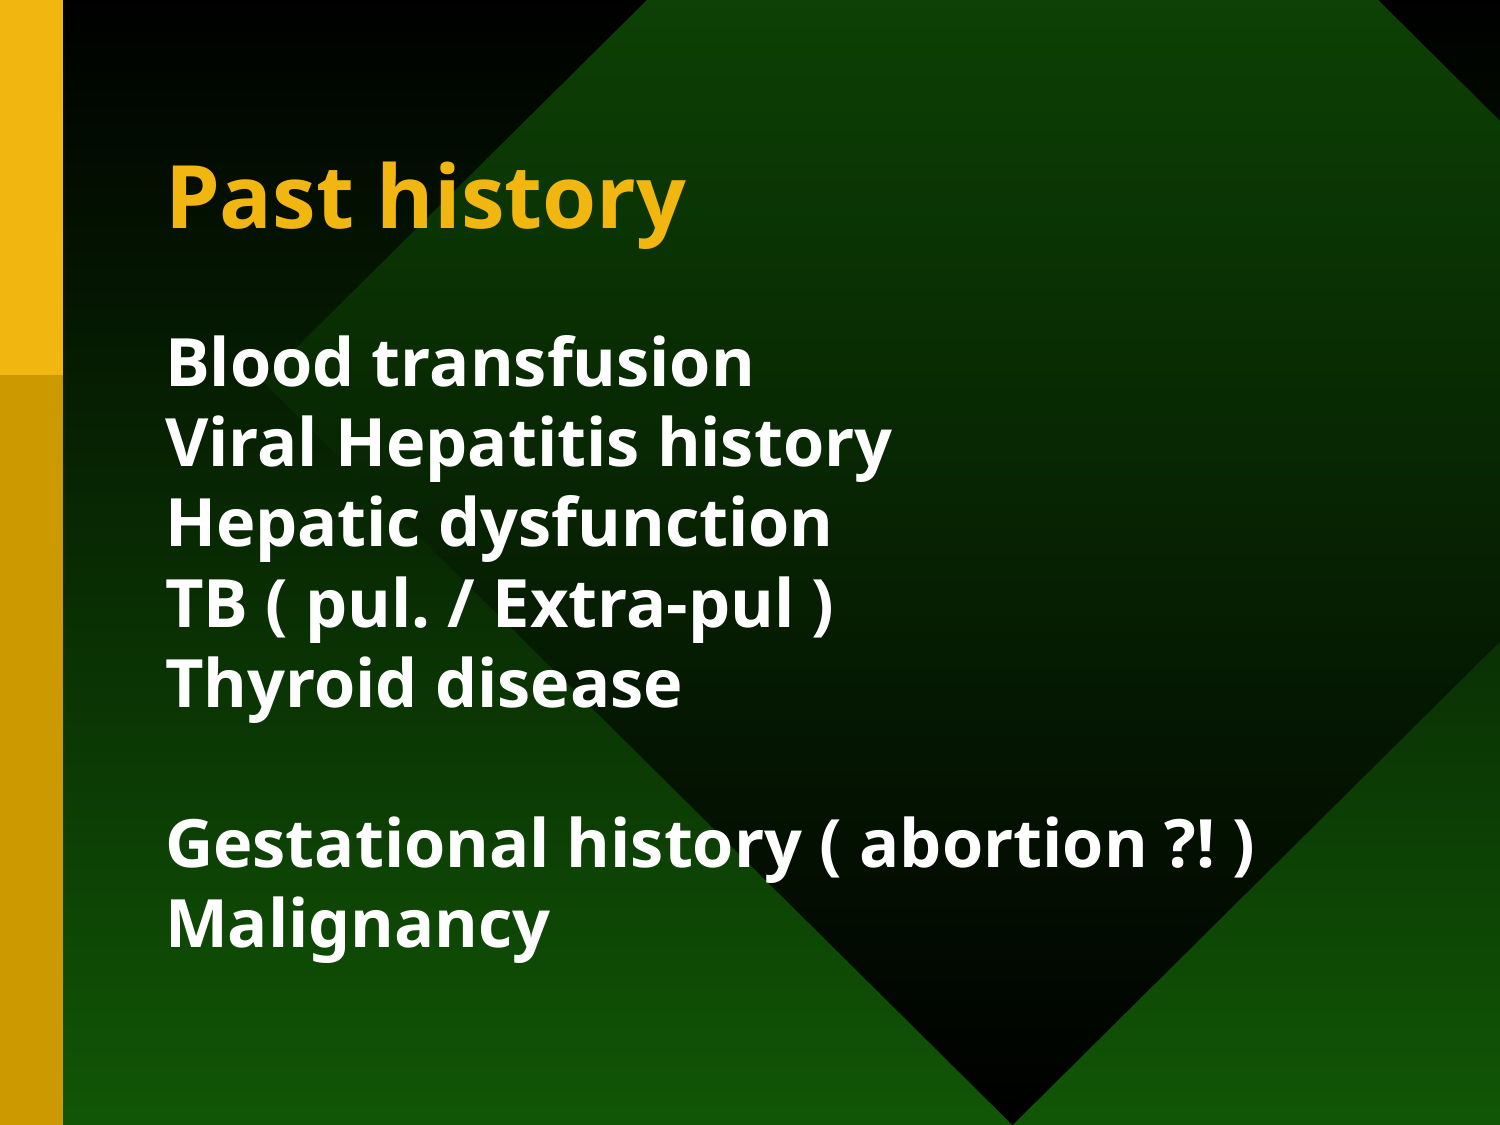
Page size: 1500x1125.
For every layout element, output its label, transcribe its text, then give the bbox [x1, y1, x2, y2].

list Blood transfusion Viral Hepatitis history Hepatic dysfunction TB ( pul. / Extra-pul ) Thyroid disease Gestational history ( abortion ?! ) Malignancy [150, 312, 1388, 976]
title Past history [150, 99, 1388, 288]
